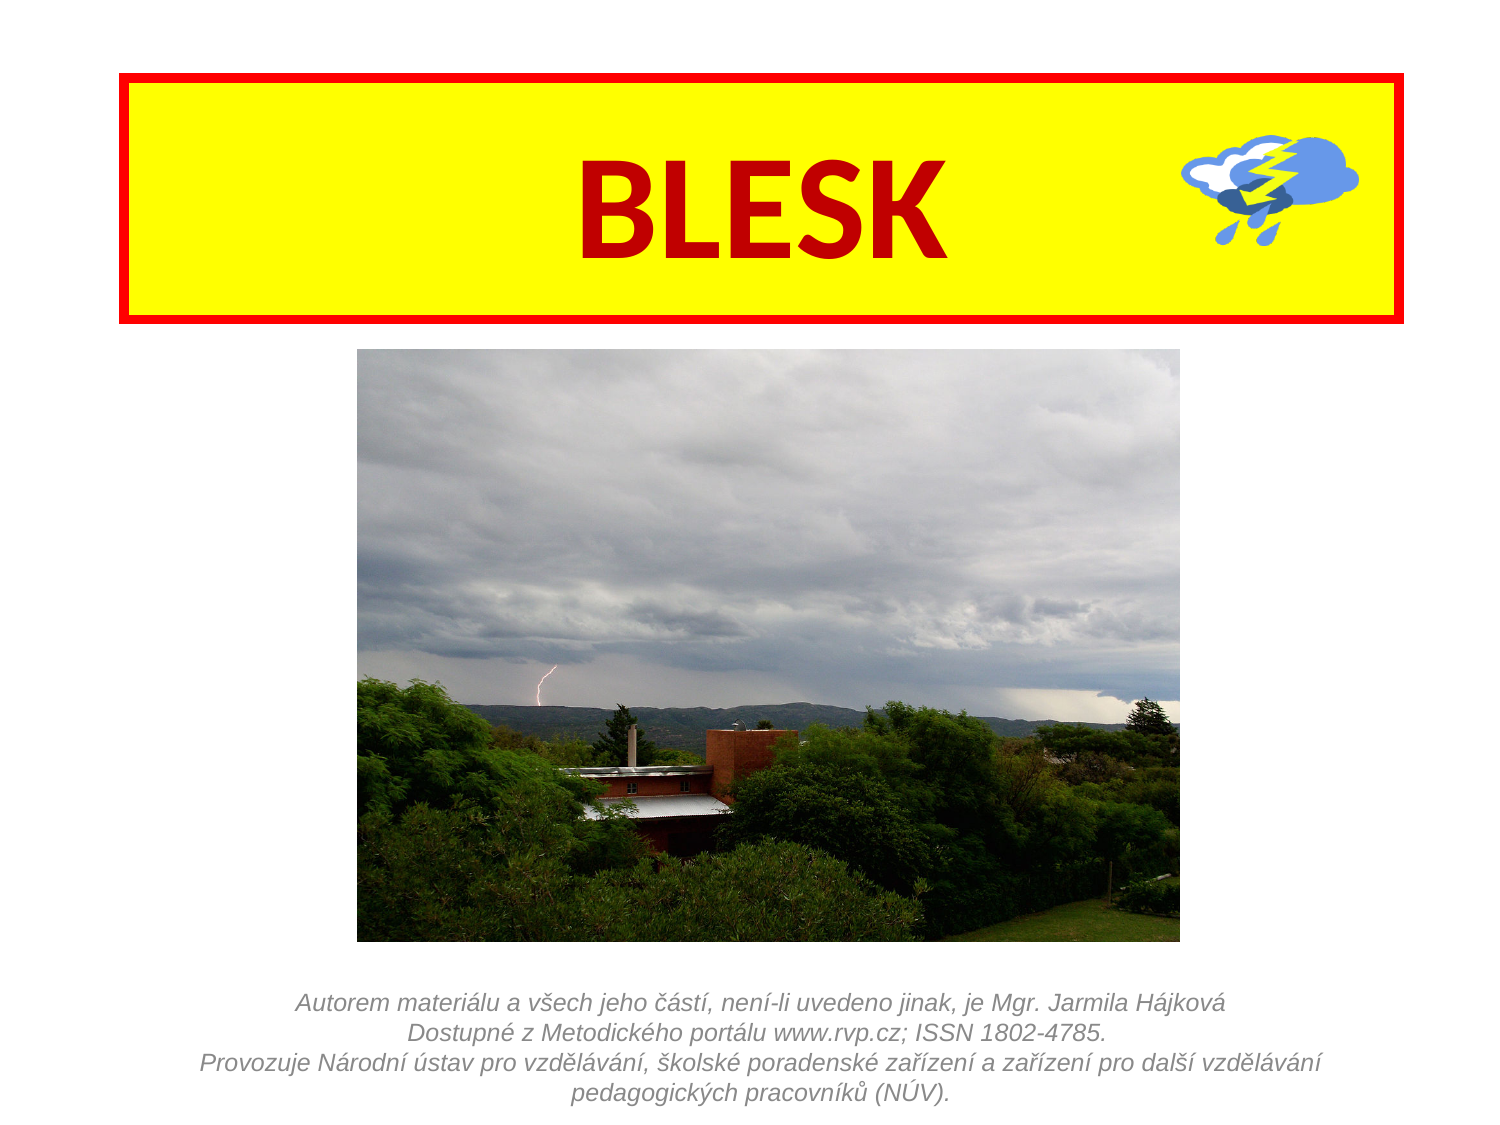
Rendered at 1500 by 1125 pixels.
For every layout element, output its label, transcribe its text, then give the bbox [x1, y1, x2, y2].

picture [357, 349, 1180, 942]
title BLESK [123, 78, 1399, 320]
text_box Autorem materiálu a všech jeho částí, není-li uvedeno jinak, je Mgr. Jarmila Hájková Dostupné z Metodického portálu www.rvp.cz; ISSN 1802-4785. Provozuje Národní ústav pro vzdělávání, školské poradenské zařízení a zařízení pro další vzdělávání pedagogických pracovníků (NÚV). [147, 1046, 1377, 1107]
picture [1181, 135, 1359, 246]
